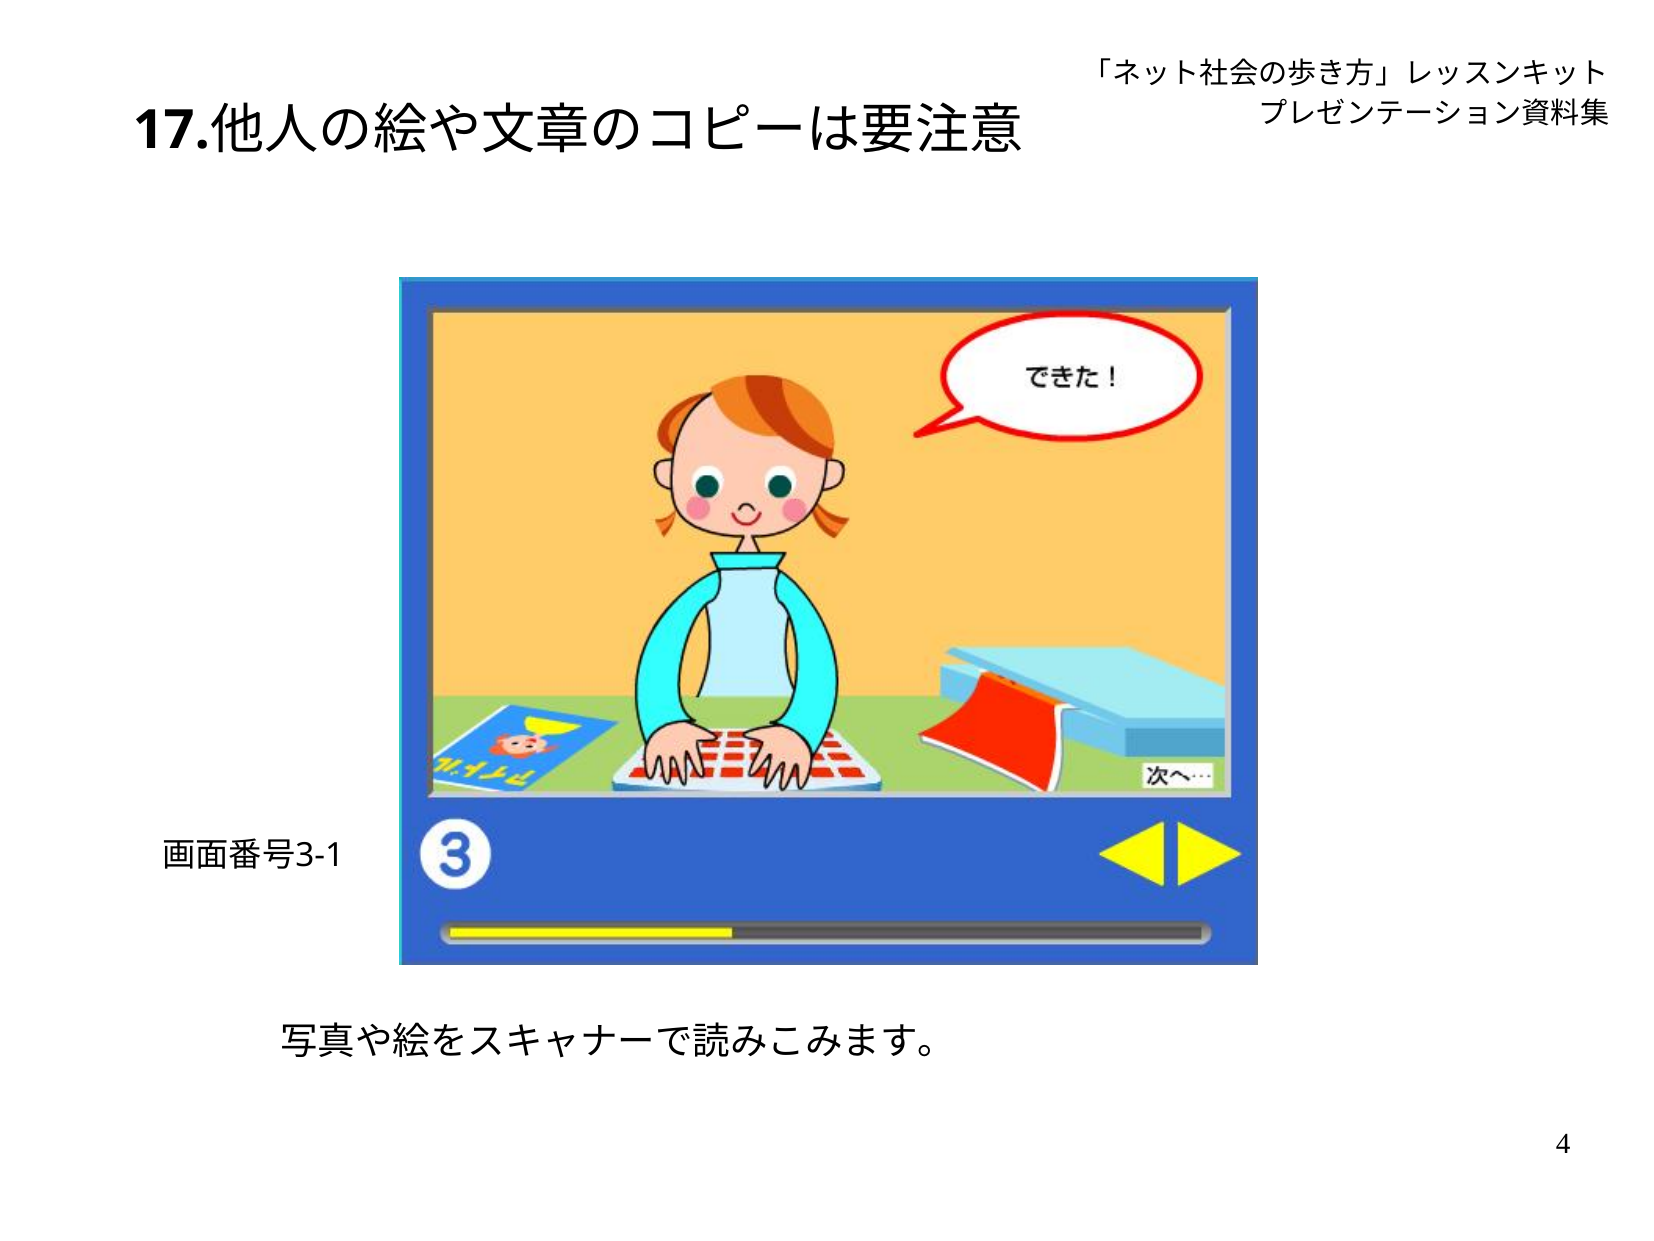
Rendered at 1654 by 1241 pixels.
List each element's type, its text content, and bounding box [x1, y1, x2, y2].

text_box 「ネット社会の歩き方」レッスンキット プレゼンテーション資料集 [1062, 44, 1625, 139]
text_box 写真や絵をスキャナーで読みこみます。 [265, 1003, 1447, 1074]
text_box 画面番号3-1 [147, 826, 384, 882]
text_box 17.他人の絵や文章のコピーは要注意 [118, 88, 1241, 169]
picture [399, 277, 1258, 965]
